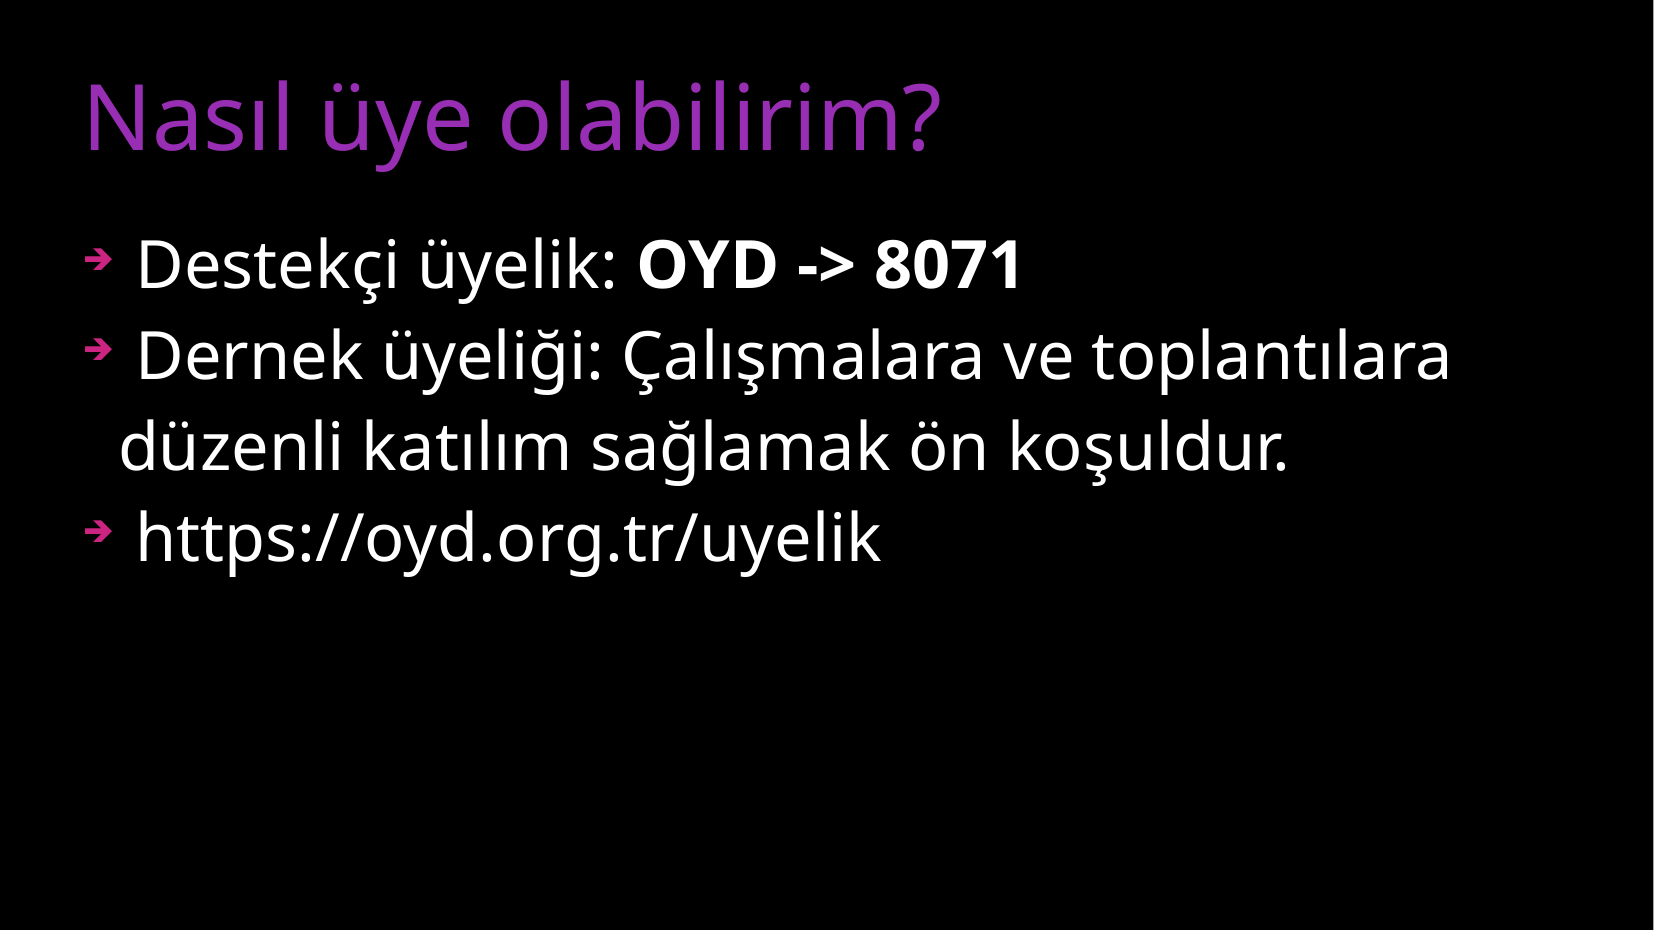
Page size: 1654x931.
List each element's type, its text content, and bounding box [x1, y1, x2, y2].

title Nasıl üye olabilirim? [82, 37, 1571, 193]
subtitle Destekçi üyelik: OYD -> 8071 Dernek üyeliği: Çalışmalara ve toplantılara düzenli katılım sağlamak ön koşuldur. https://oyd.org.tr/uyelik [82, 217, 1571, 758]
